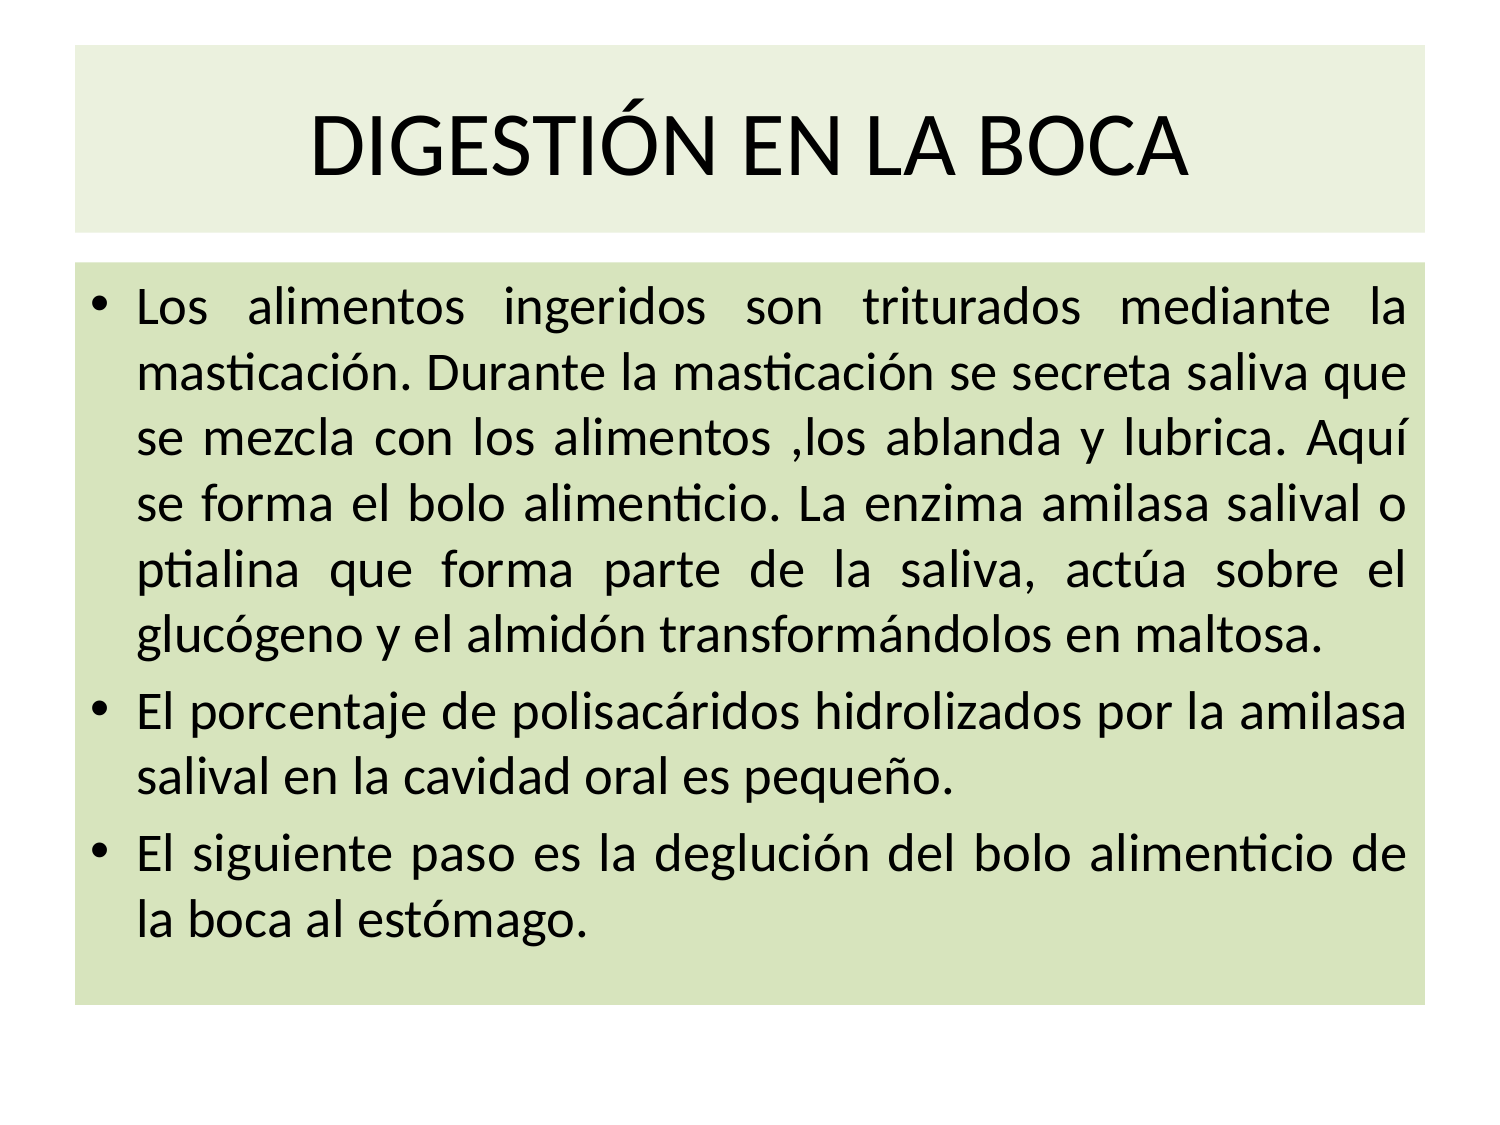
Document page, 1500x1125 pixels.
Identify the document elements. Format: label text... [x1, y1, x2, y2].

list Los alimentos ingeridos son triturados mediante la masticación. Durante la masticación se secreta saliva que se mezcla con los alimentos ,los ablanda y lubrica. Aquí se forma el bolo alimenticio. La enzima amilasa salival o ptialina que forma parte de la saliva, actúa sobre el glucógeno y el almidón transformándolos en maltosa. El porcentaje de polisacáridos hidrolizados por la amilasa salival en la cavidad oral es pequeño. El siguiente paso es la deglución del bolo alimenticio de la boca al estómago. [75, 262, 1425, 1005]
title DIGESTIÓN EN LA BOCA [75, 45, 1425, 233]
